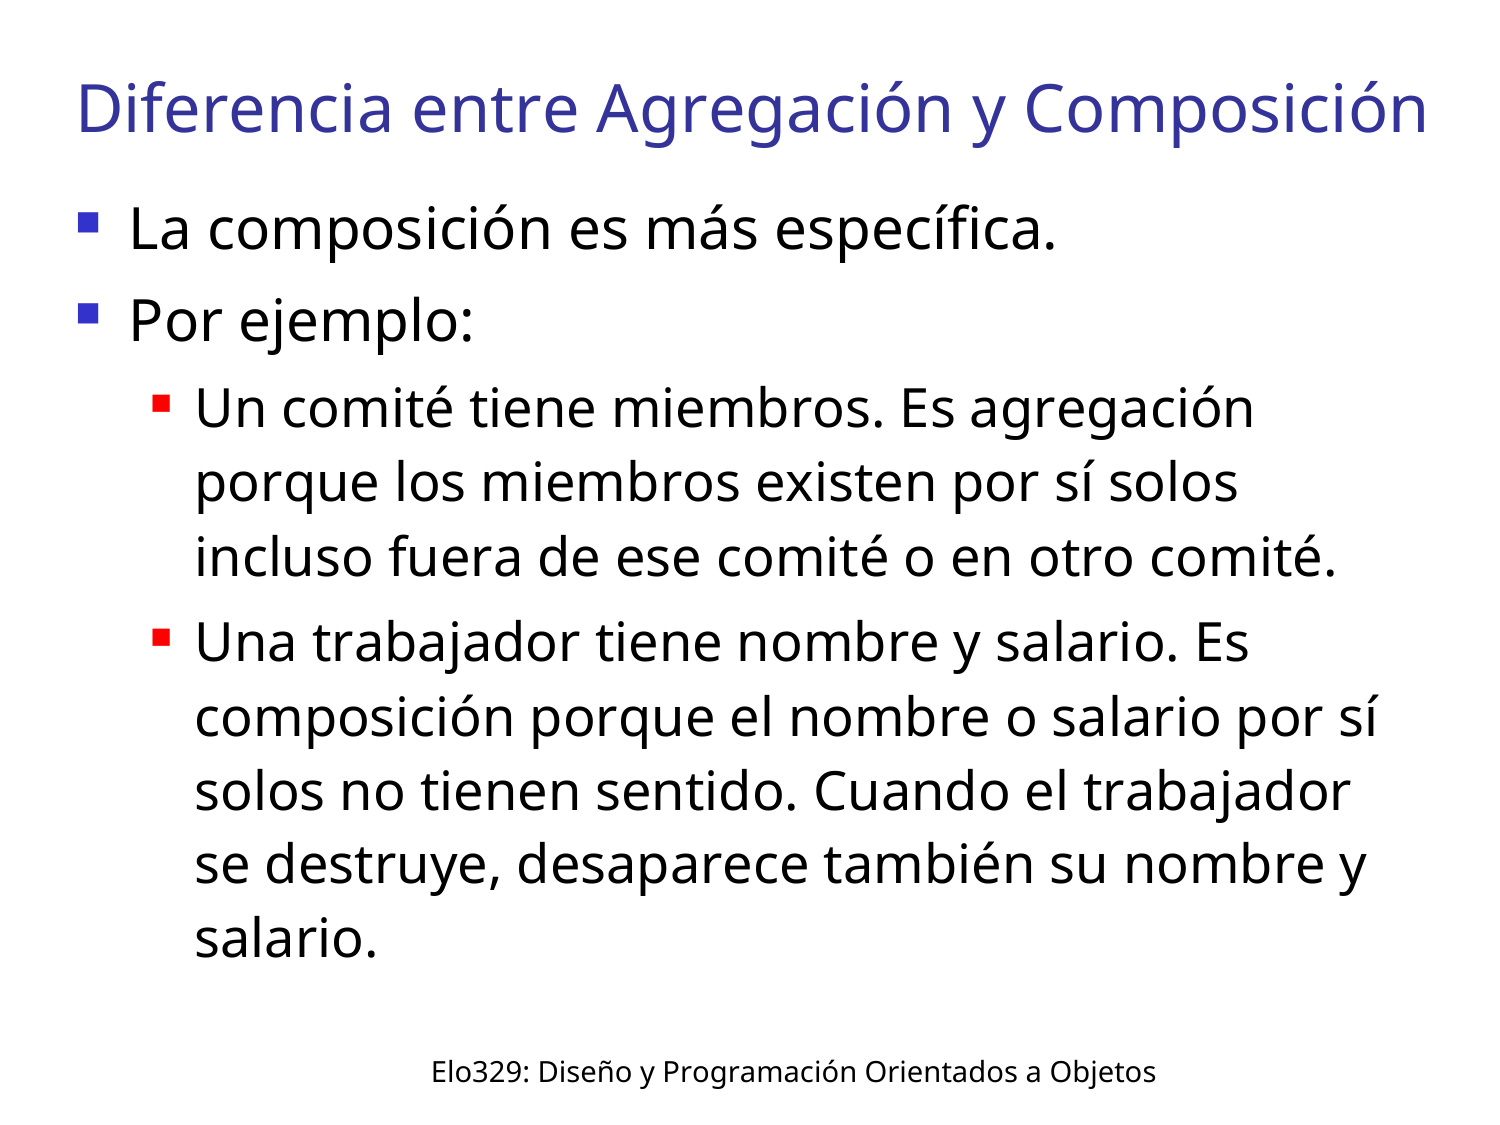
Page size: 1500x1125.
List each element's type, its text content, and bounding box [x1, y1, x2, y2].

list La composición es más específica. Por ejemplo: Un comité tiene miembros. Es agregación porque los miembros existen por sí solos incluso fuera de ese comité o en otro comité. Una trabajador tiene nombre y salario. Es composición porque el nombre o salario por sí solos no tienen sentido. Cuando el trabajador se destruye, desaparece también su nombre y salario. [75, 187, 1398, 1020]
title Diferencia entre Agregación y Composición [75, 25, 1481, 188]
